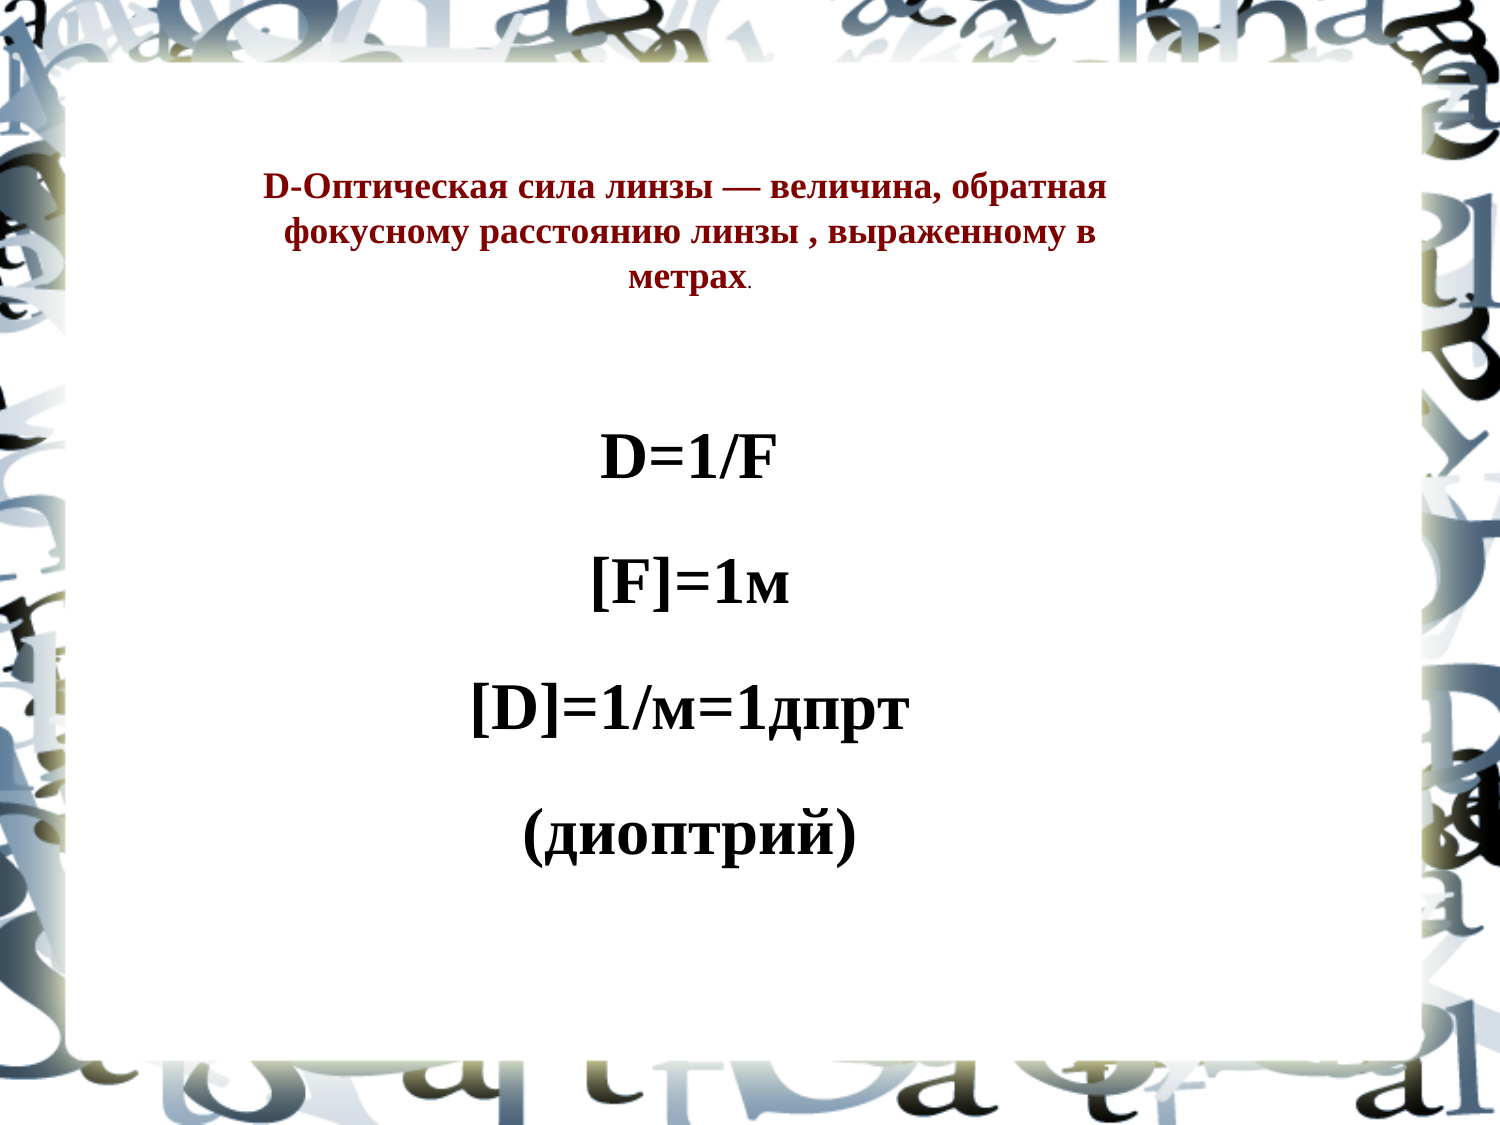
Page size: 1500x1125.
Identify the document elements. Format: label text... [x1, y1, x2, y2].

picture [0, 0, 1500, 1125]
text_box D-Оптическая сила линзы — величина, обратная фокусному расстоянию линзы , выраженному в метрах. D=1/F [F]=1м [D]=1/м=1дпрт (диоптрий) [212, 153, 1168, 947]
chart [697, 579, 816, 639]
